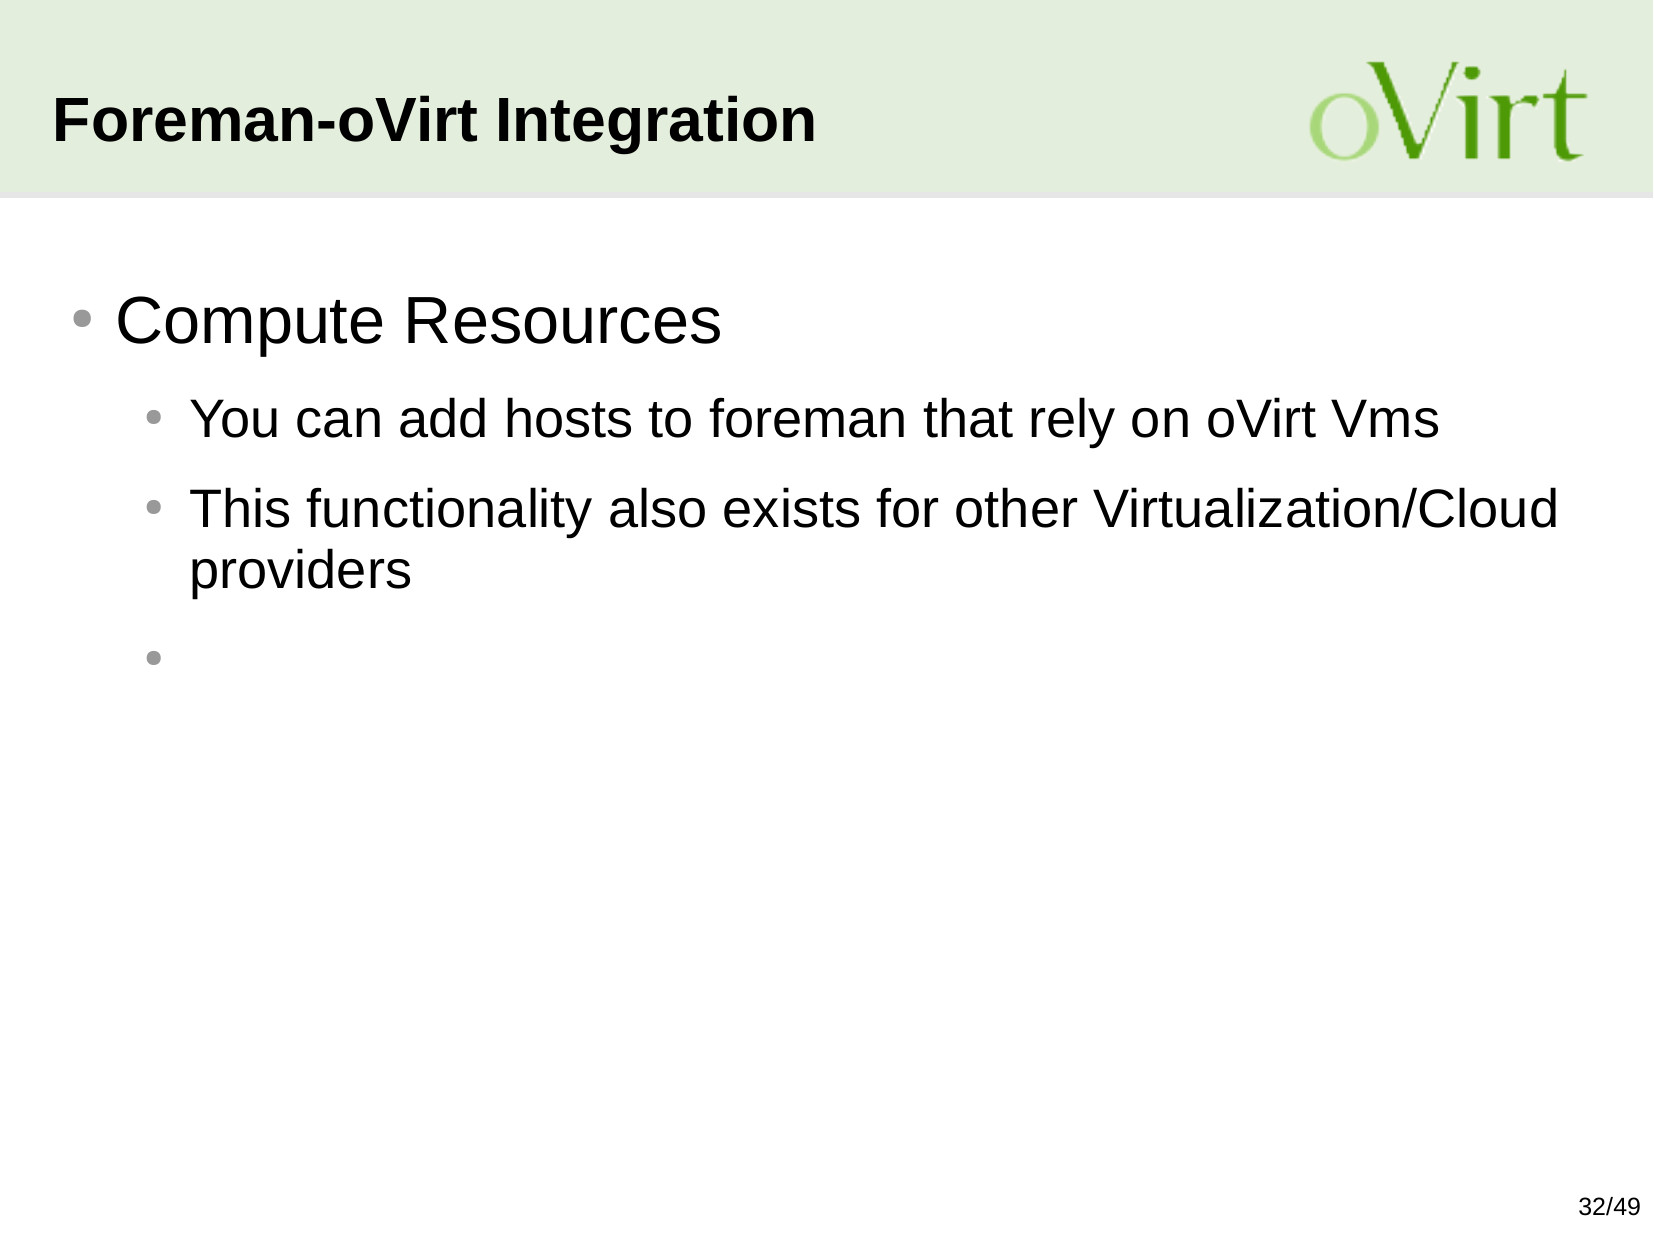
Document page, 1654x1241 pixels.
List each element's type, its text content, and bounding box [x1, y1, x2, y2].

title Foreman-oVirt Integration [52, 14, 1330, 154]
picture [1289, 36, 1613, 181]
text_box Compute Resources You can add hosts to foreman that rely on oVirt Vms This functionality also exists for other Virtualization/Cloud providers [40, 276, 1612, 964]
